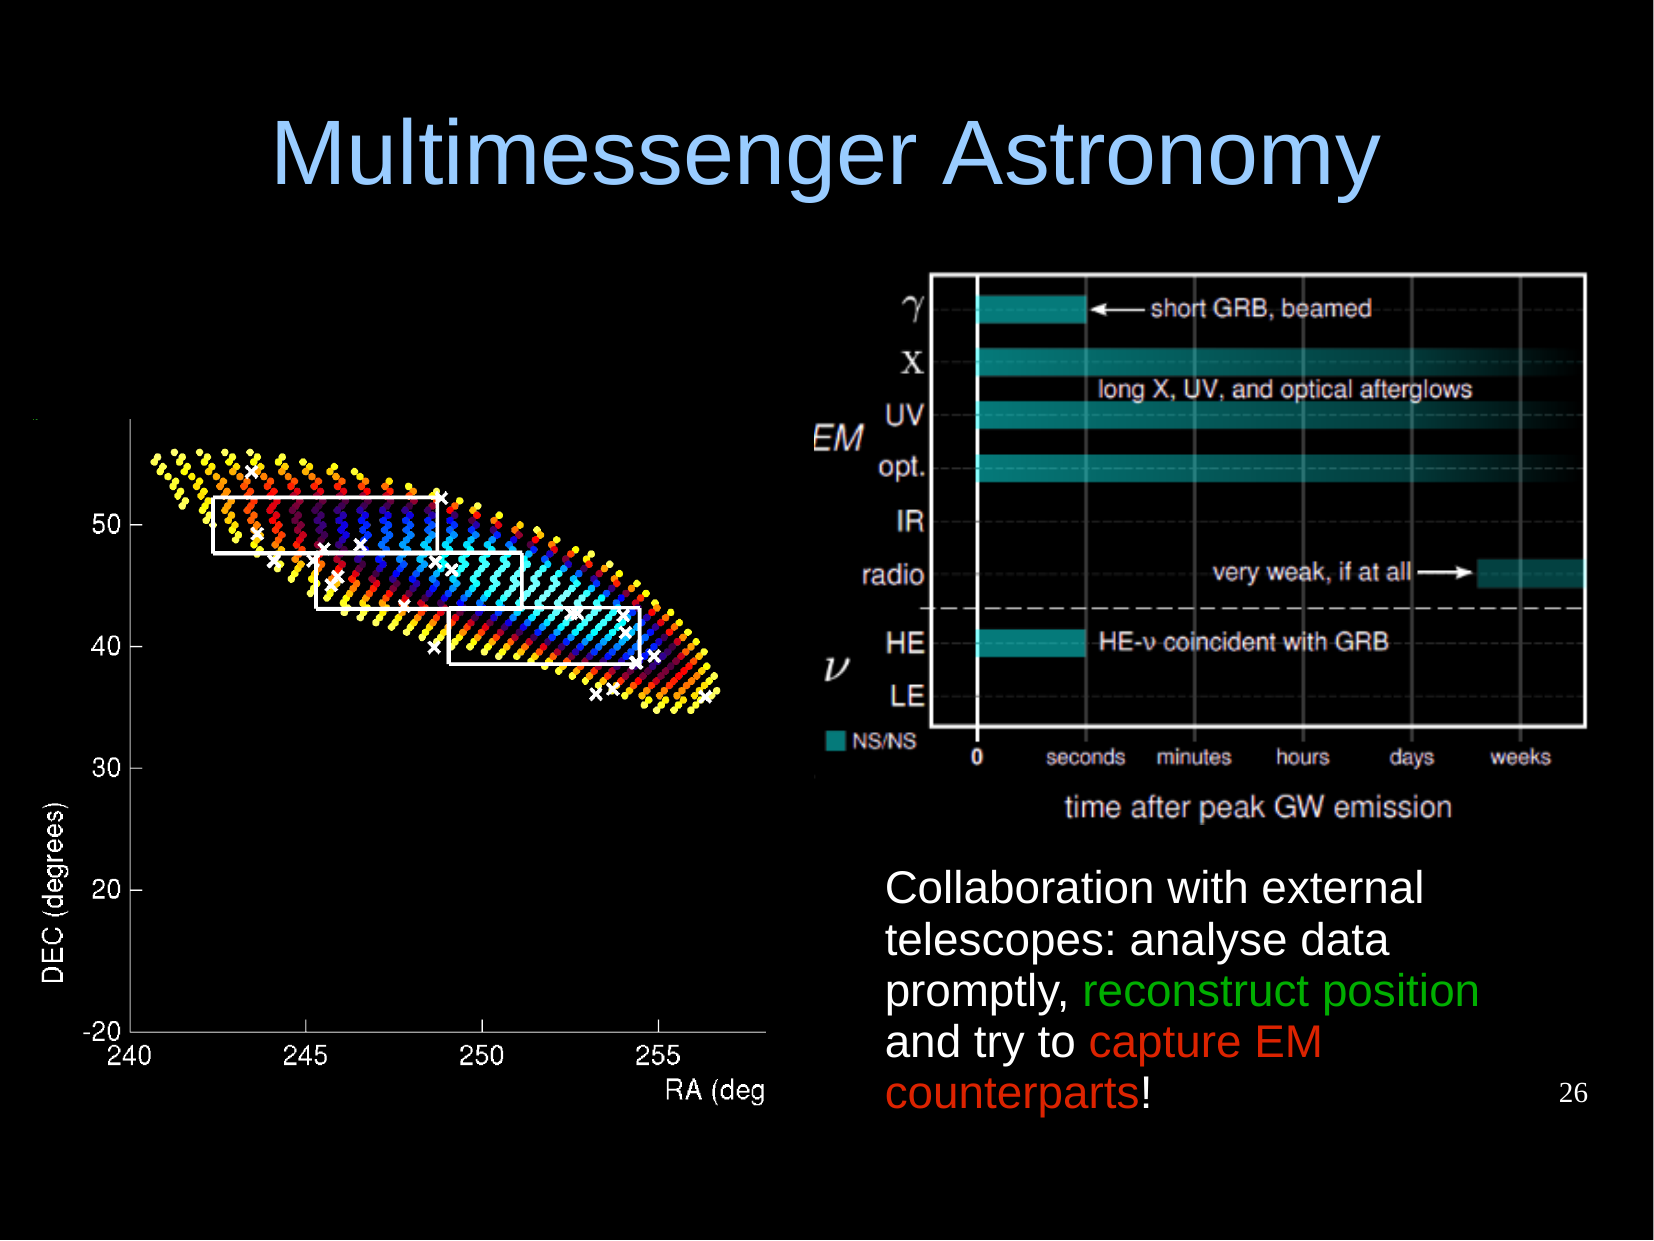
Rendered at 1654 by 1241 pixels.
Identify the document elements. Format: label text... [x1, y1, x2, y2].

picture [33, 419, 766, 1109]
text_box Collaboration with external telescopes: analyse data promptly, reconstruct position and try to capture EM counterparts! [870, 855, 1516, 1171]
title Multimessenger Astronomy [82, 49, 1571, 257]
picture [814, 269, 1591, 826]
